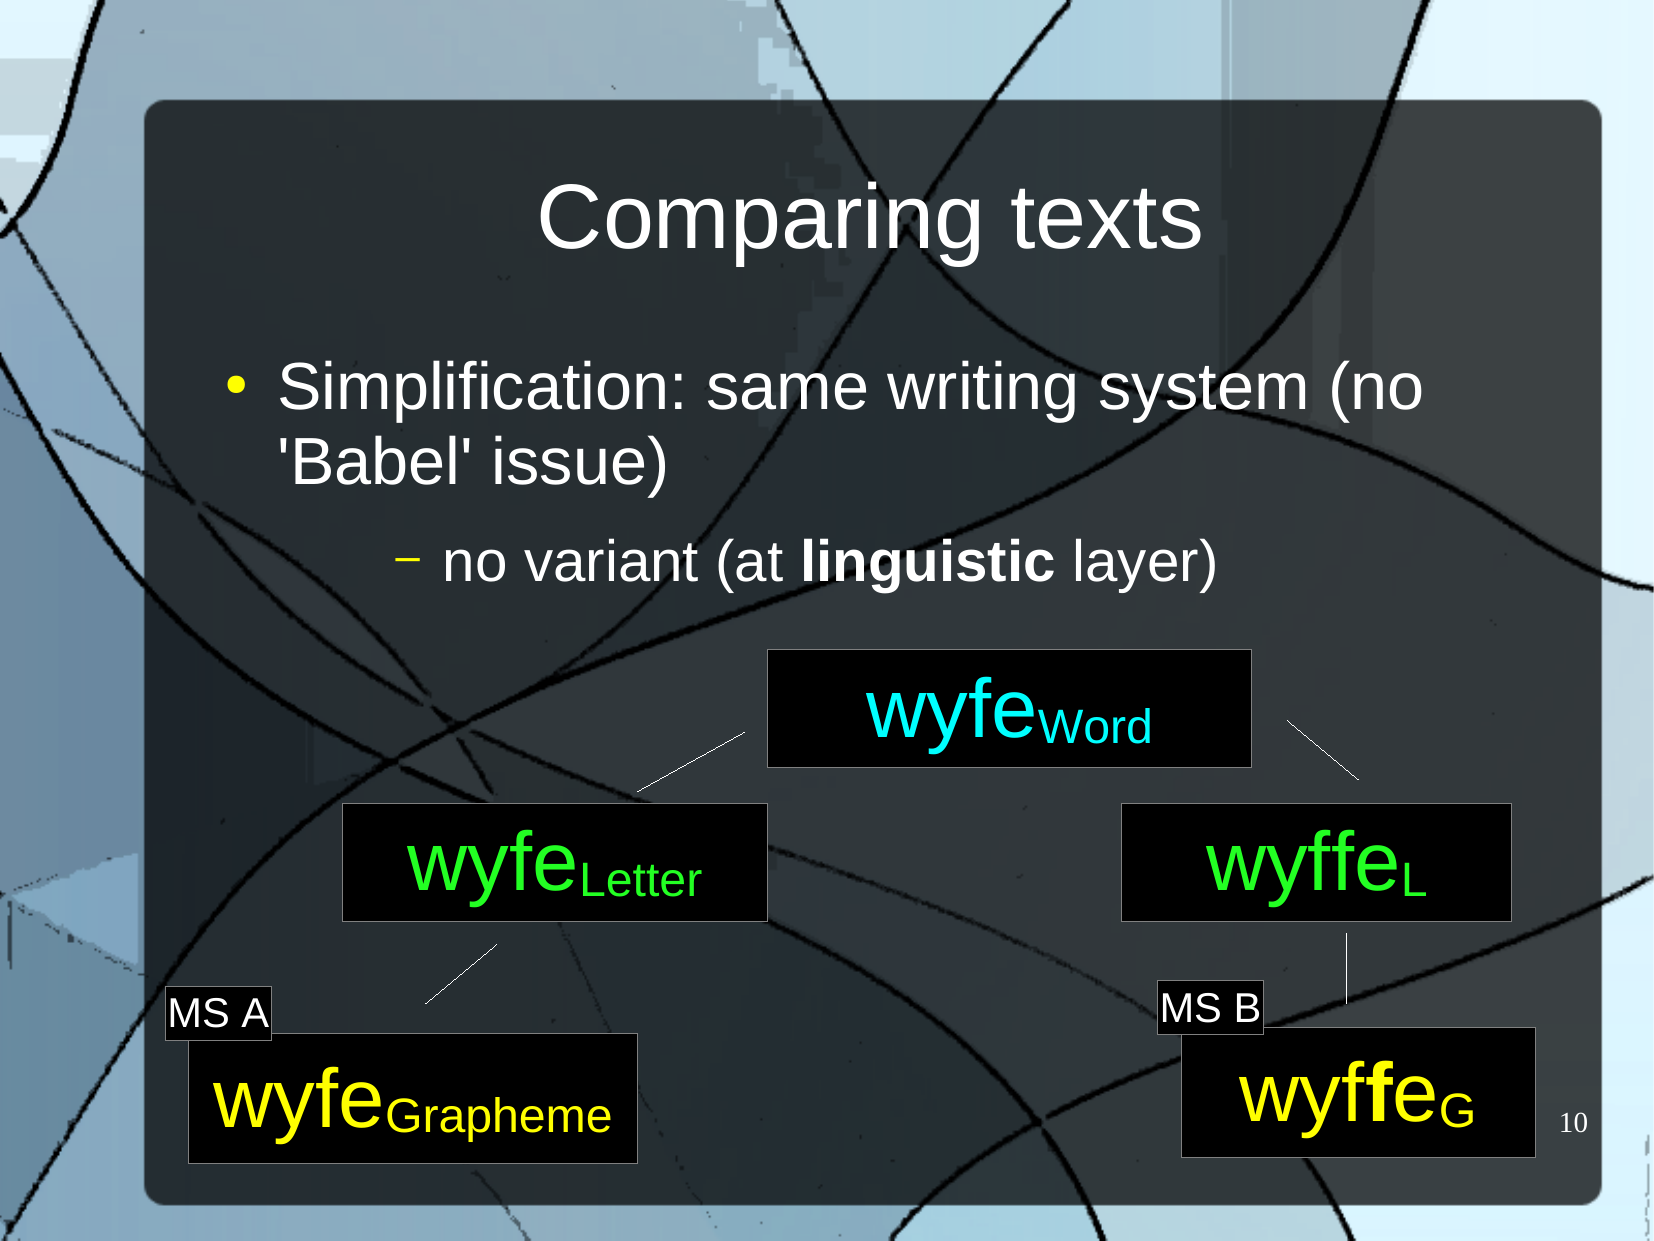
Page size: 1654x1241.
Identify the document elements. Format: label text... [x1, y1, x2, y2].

text_box wyfeLetter [342, 803, 768, 922]
text_box wyfeWord [767, 649, 1252, 768]
text_box MS A [165, 986, 272, 1041]
text_box MS B [1157, 980, 1264, 1035]
text_box wyfeGrapheme [188, 1033, 638, 1164]
picture [0, 0, 1654, 1241]
title Comparing texts [159, 108, 1583, 325]
text_box wyffeL [1121, 803, 1512, 922]
list Simplification: same writing system (no 'Babel' issue) no variant (at linguistic layer) [206, 349, 1571, 1099]
text_box wyffeG [1181, 1027, 1536, 1158]
